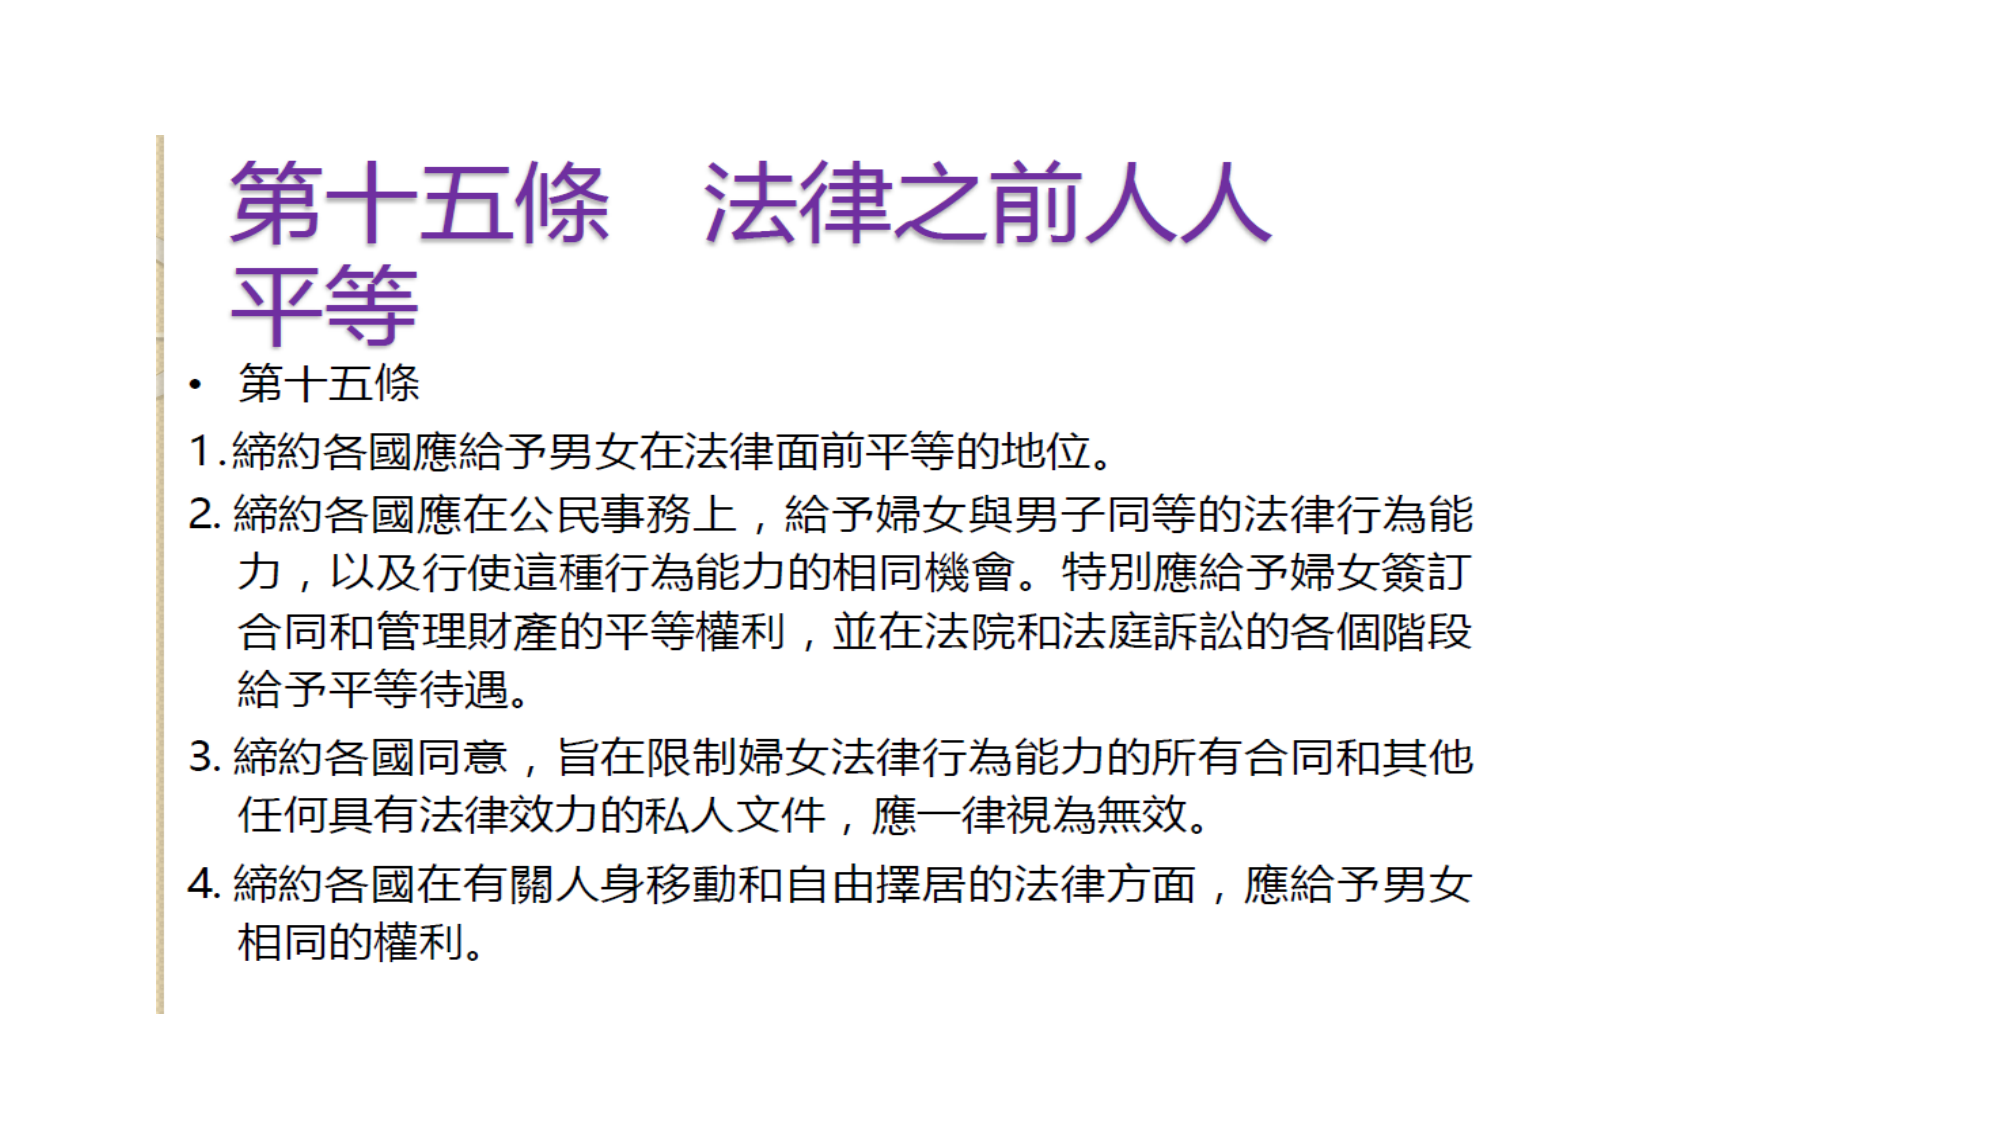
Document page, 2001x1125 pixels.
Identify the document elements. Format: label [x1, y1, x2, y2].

picture [156, 135, 1494, 1014]
